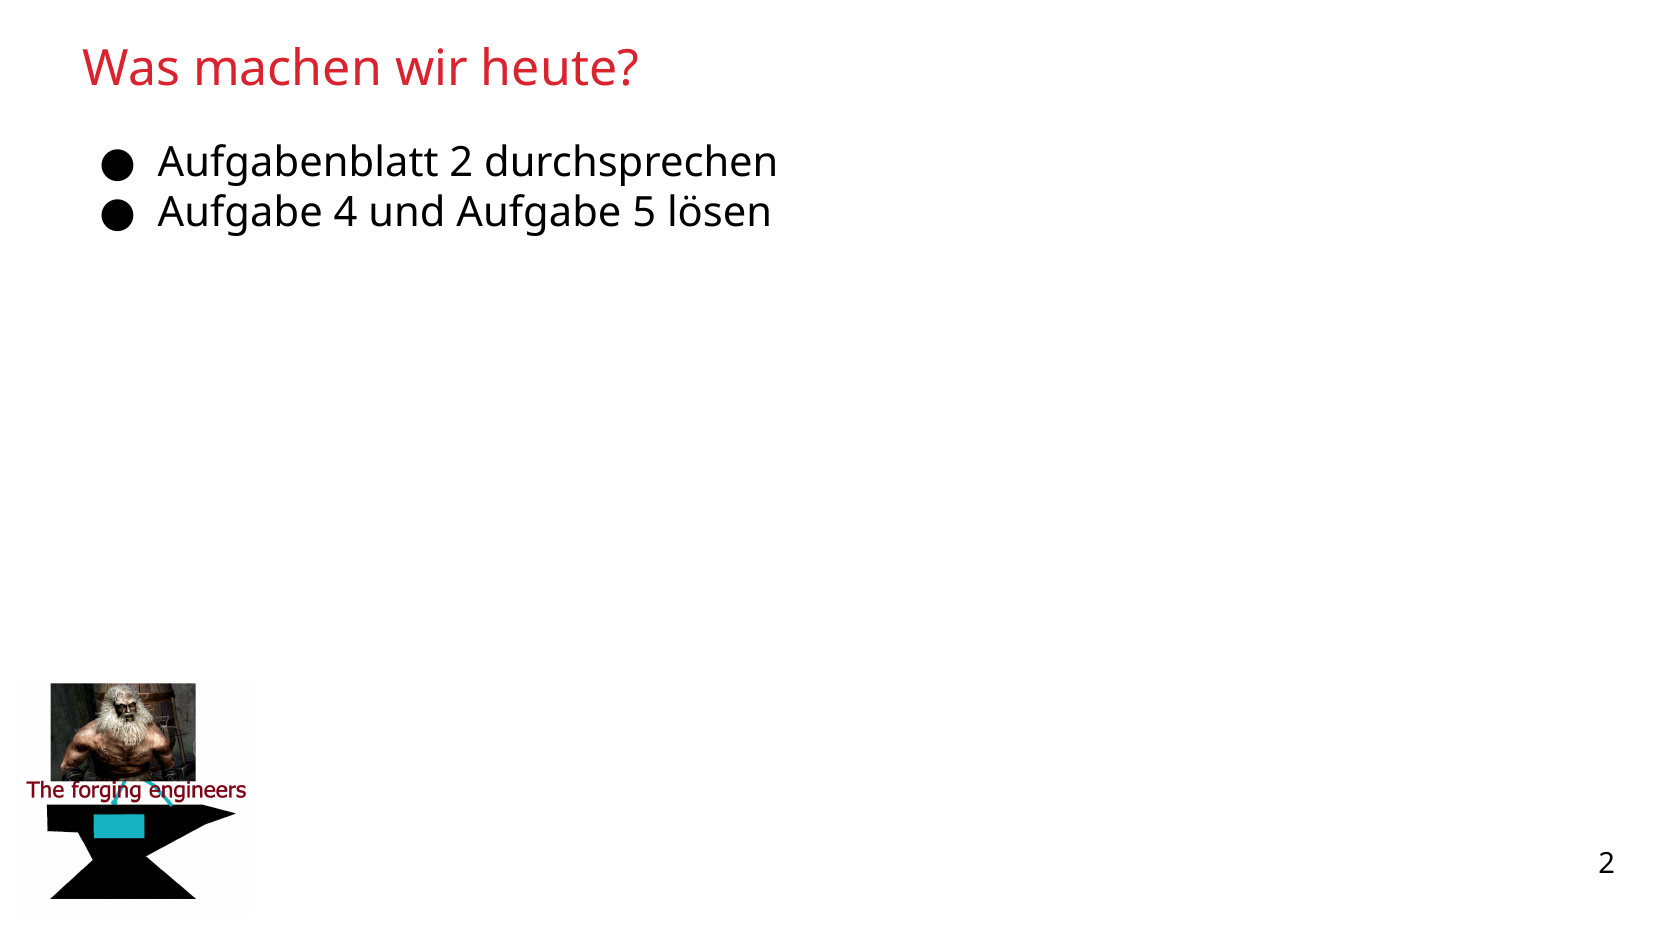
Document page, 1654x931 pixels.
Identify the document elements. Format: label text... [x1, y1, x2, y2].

subtitle Aufgabenblatt 2 durchsprechen Aufgabe 4 und Aufgabe 5 lösen [82, 134, 1571, 650]
title Was machen wir heute? [82, 37, 1571, 95]
picture [17, 679, 254, 916]
